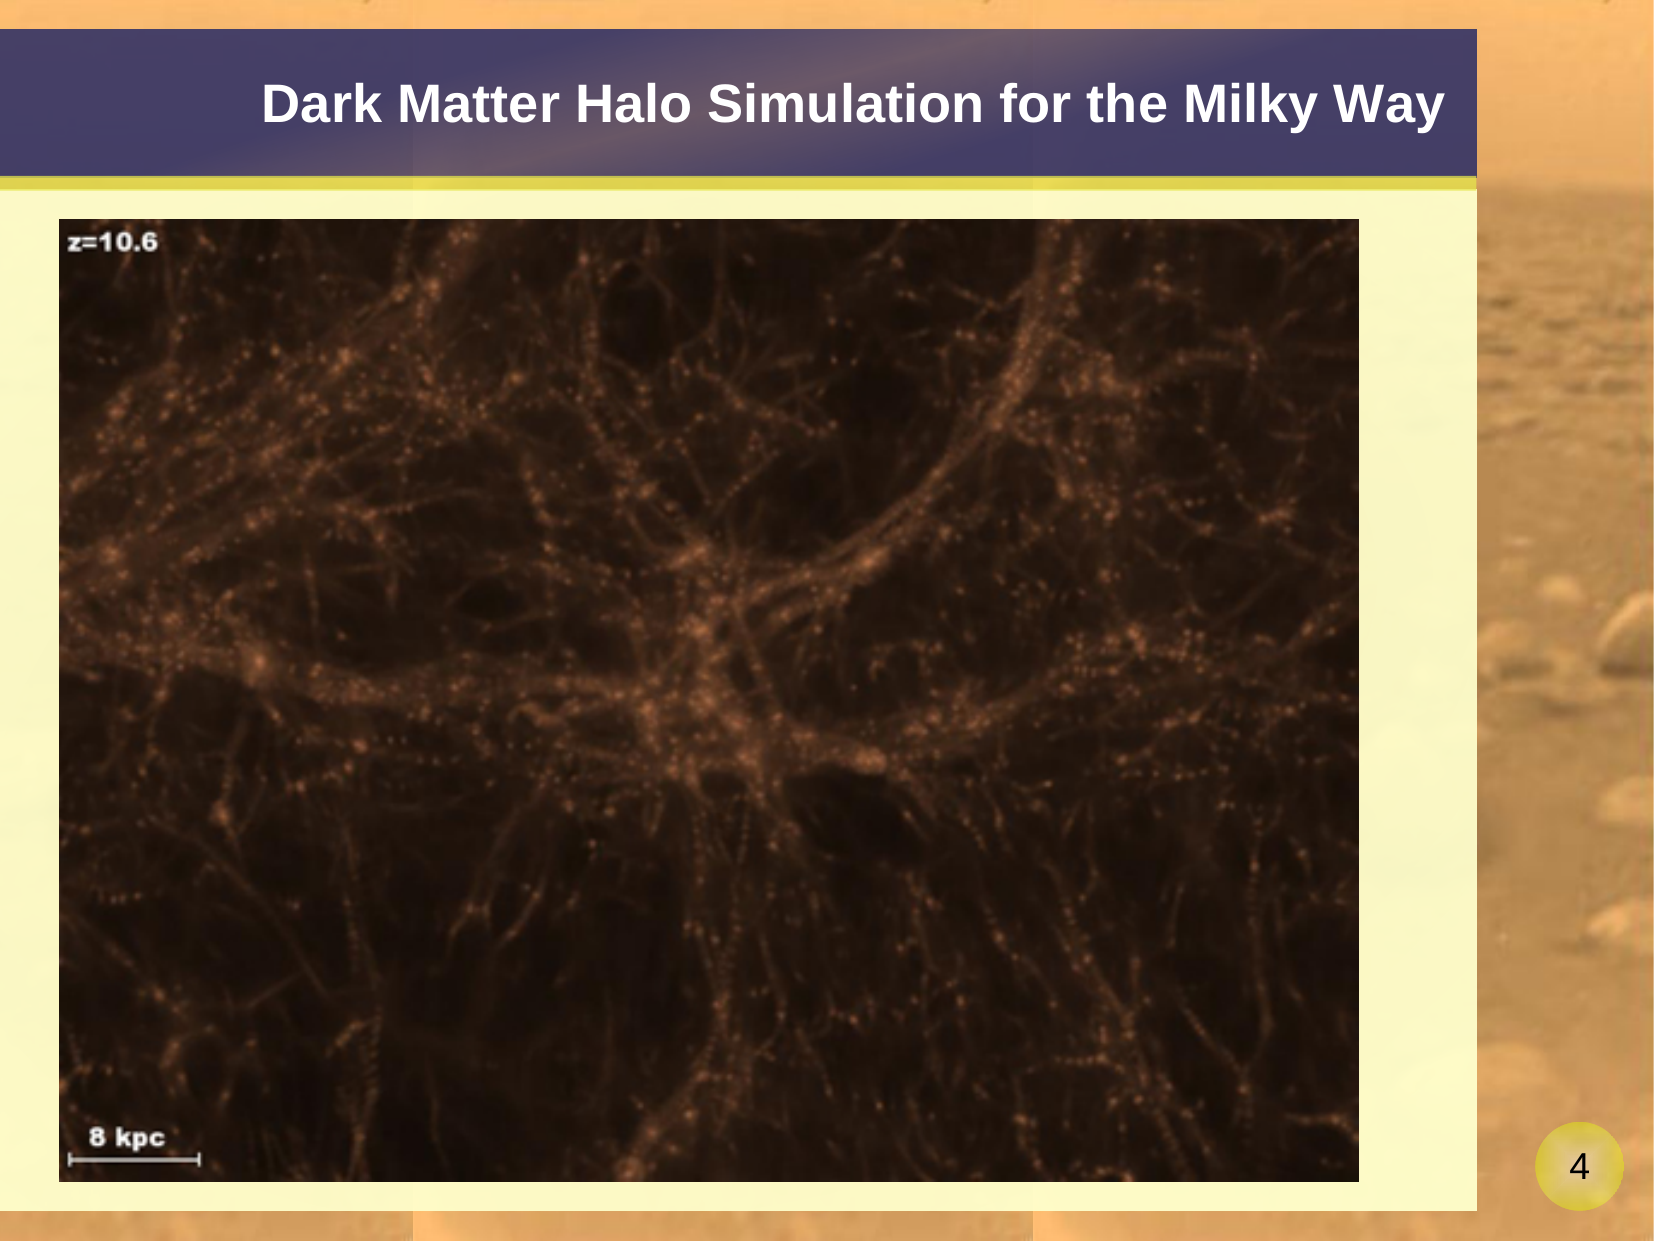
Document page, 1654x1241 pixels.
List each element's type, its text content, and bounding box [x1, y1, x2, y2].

title Dark Matter Halo Simulation for the Milky Way [29, 59, 1447, 148]
picture [0, 0, 1654, 1241]
picture [59, 219, 1359, 1182]
